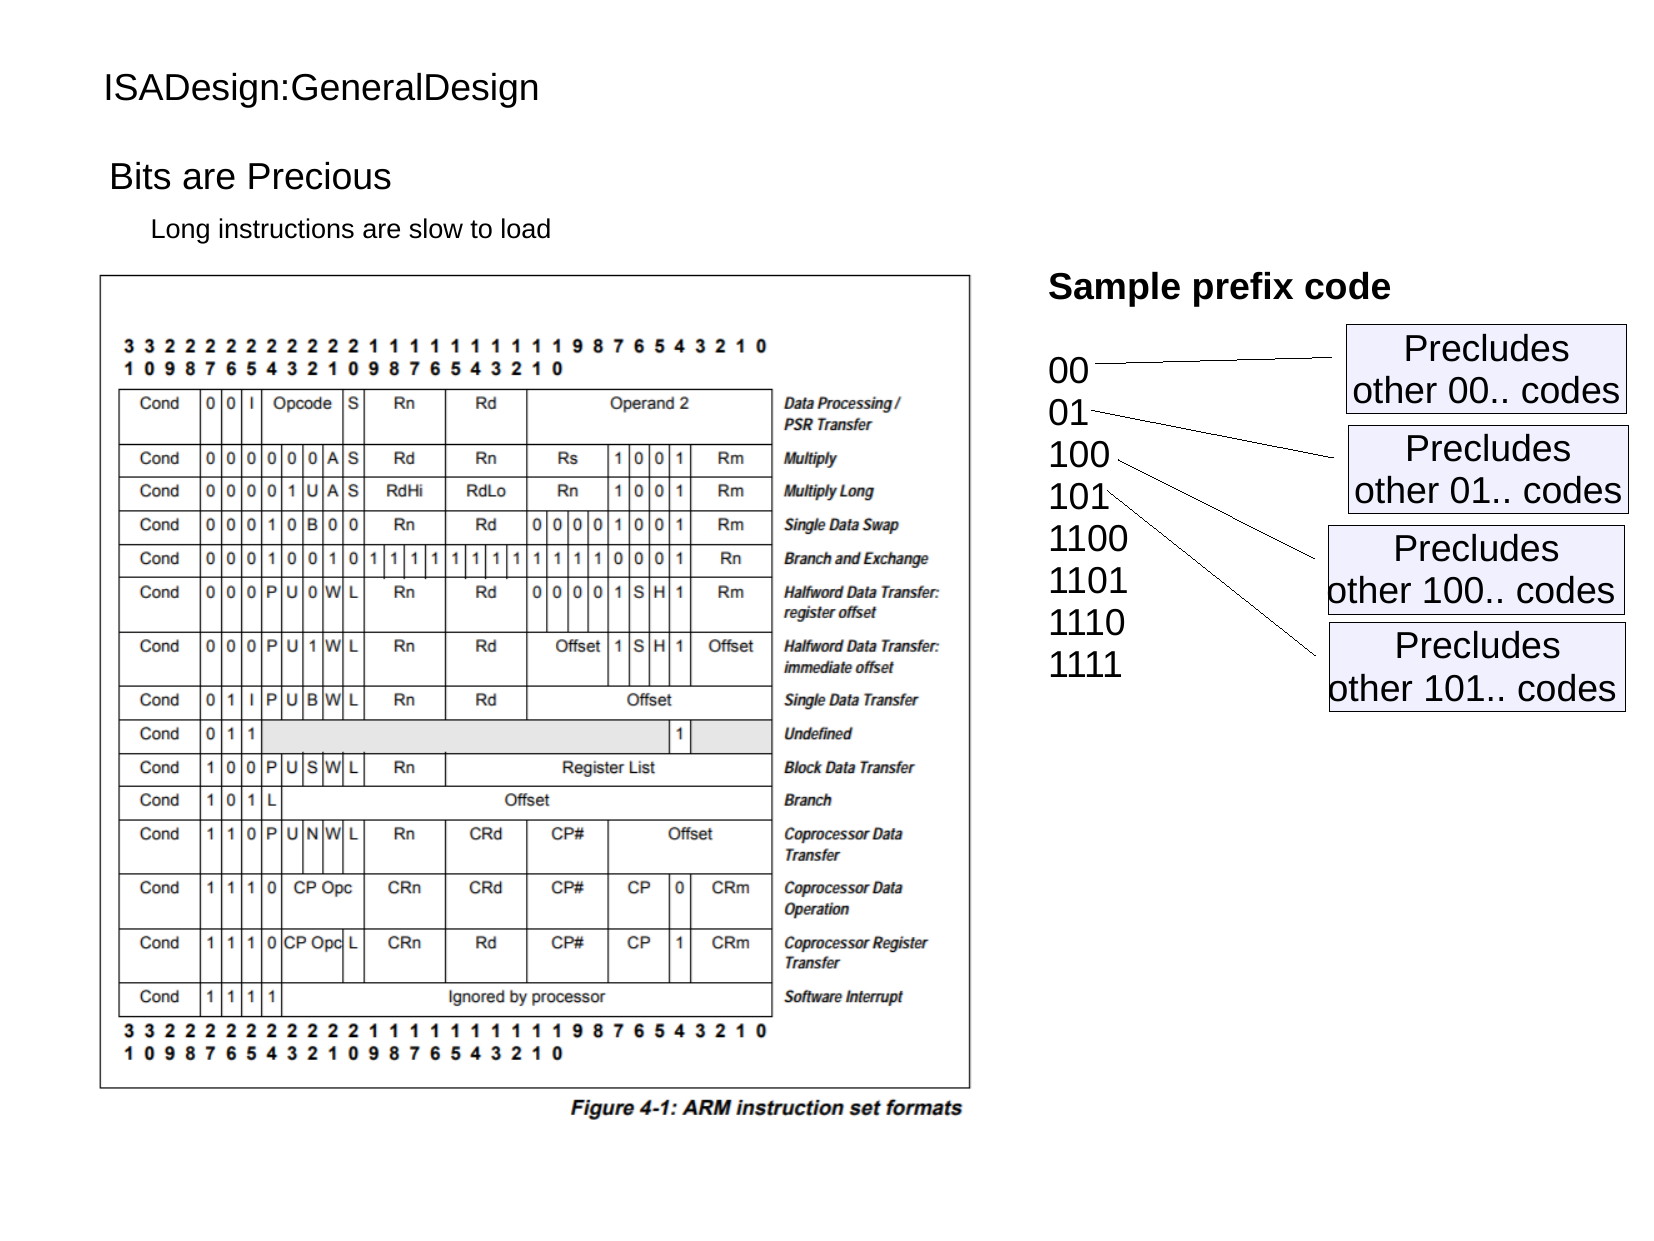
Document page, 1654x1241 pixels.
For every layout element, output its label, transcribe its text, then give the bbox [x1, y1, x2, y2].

text_box Precludes other 00.. codes [1346, 325, 1627, 413]
text_box Sample prefix code 00 01 100 101 1100 1101 1110 1111 [1033, 257, 1407, 695]
text_box Long instructions are slow to load [135, 206, 566, 252]
text_box Precludes other 100.. codes [1329, 526, 1624, 614]
text_box Precludes other 01.. codes [1348, 425, 1629, 514]
text_box Bits are Precious [94, 147, 408, 205]
text_box ISADesign:GeneralDesign [88, 59, 555, 116]
picture [86, 265, 1004, 1125]
text_box Precludes other 101.. codes [1330, 623, 1625, 711]
